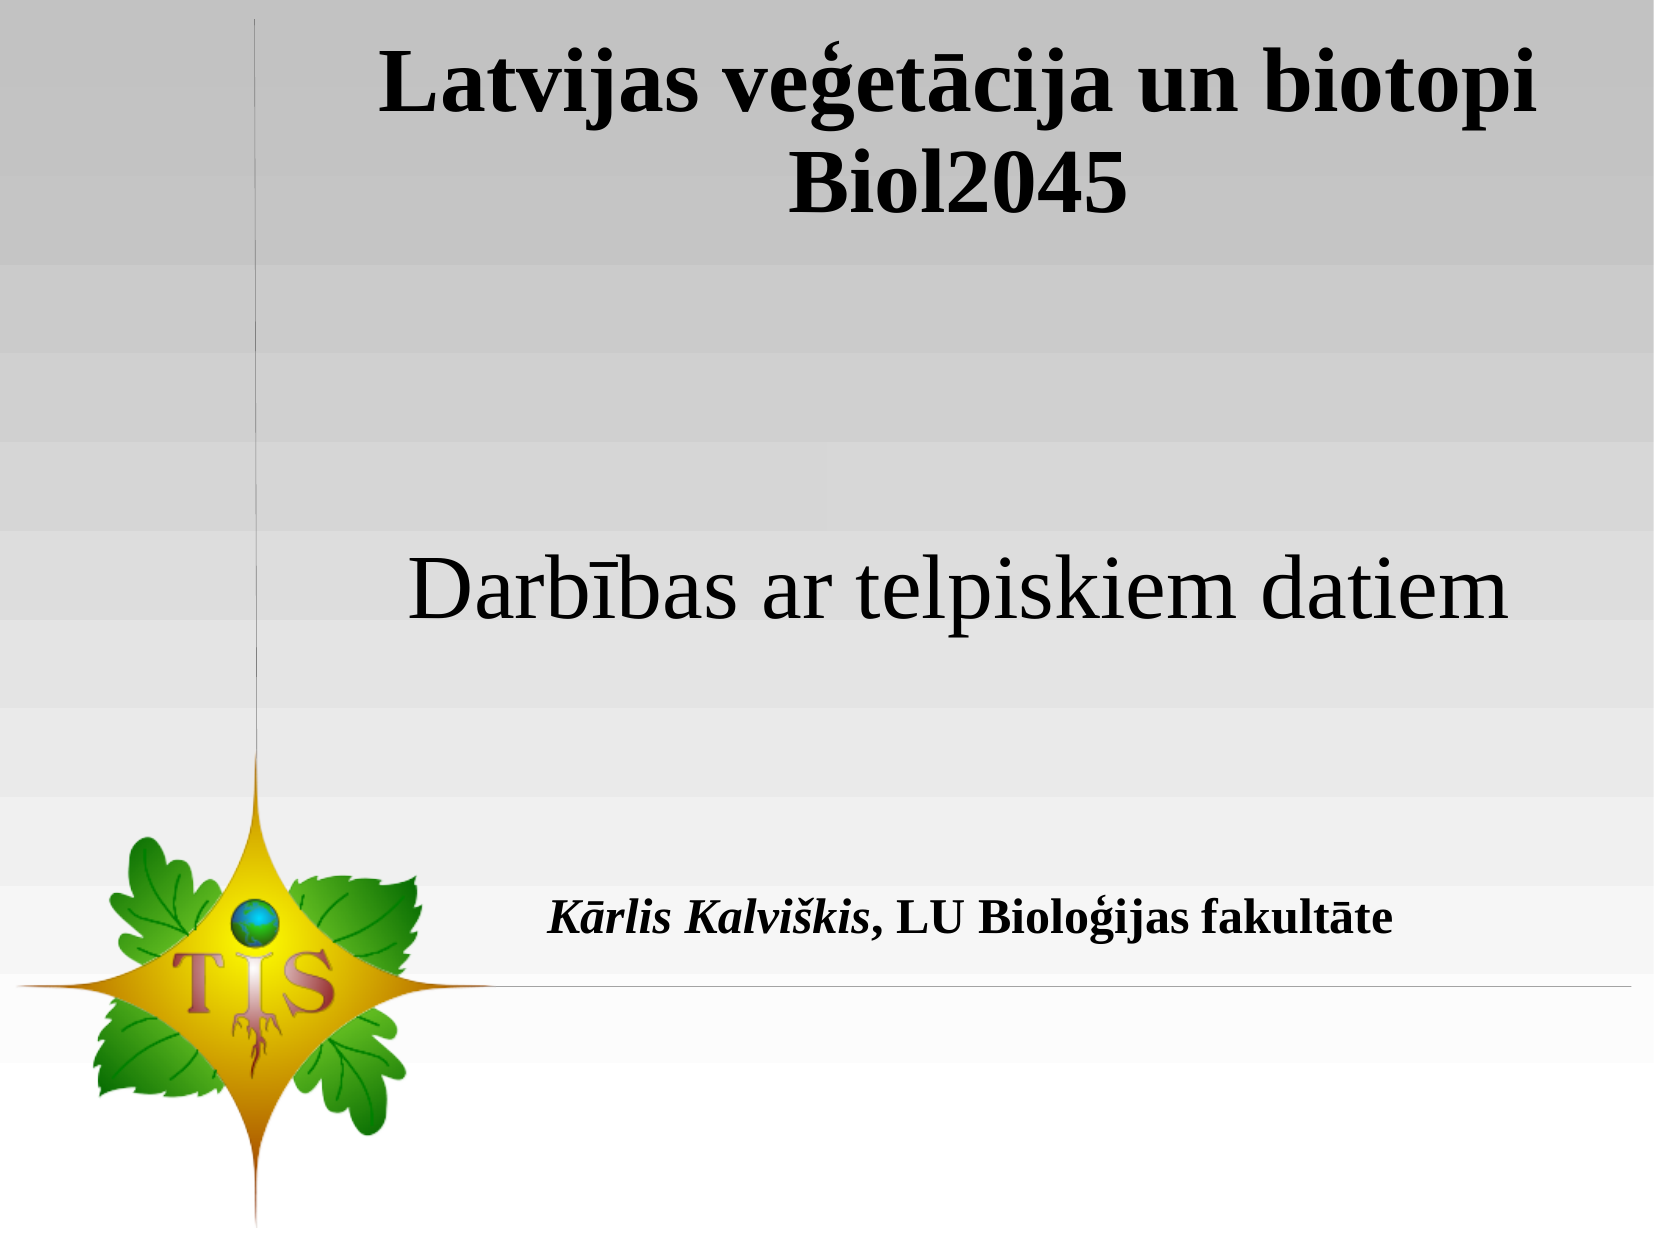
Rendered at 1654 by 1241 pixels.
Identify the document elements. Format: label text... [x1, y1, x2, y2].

picture [0, 0, 1654, 1241]
title Darbības ar telpiskiem datiem [295, 314, 1625, 861]
